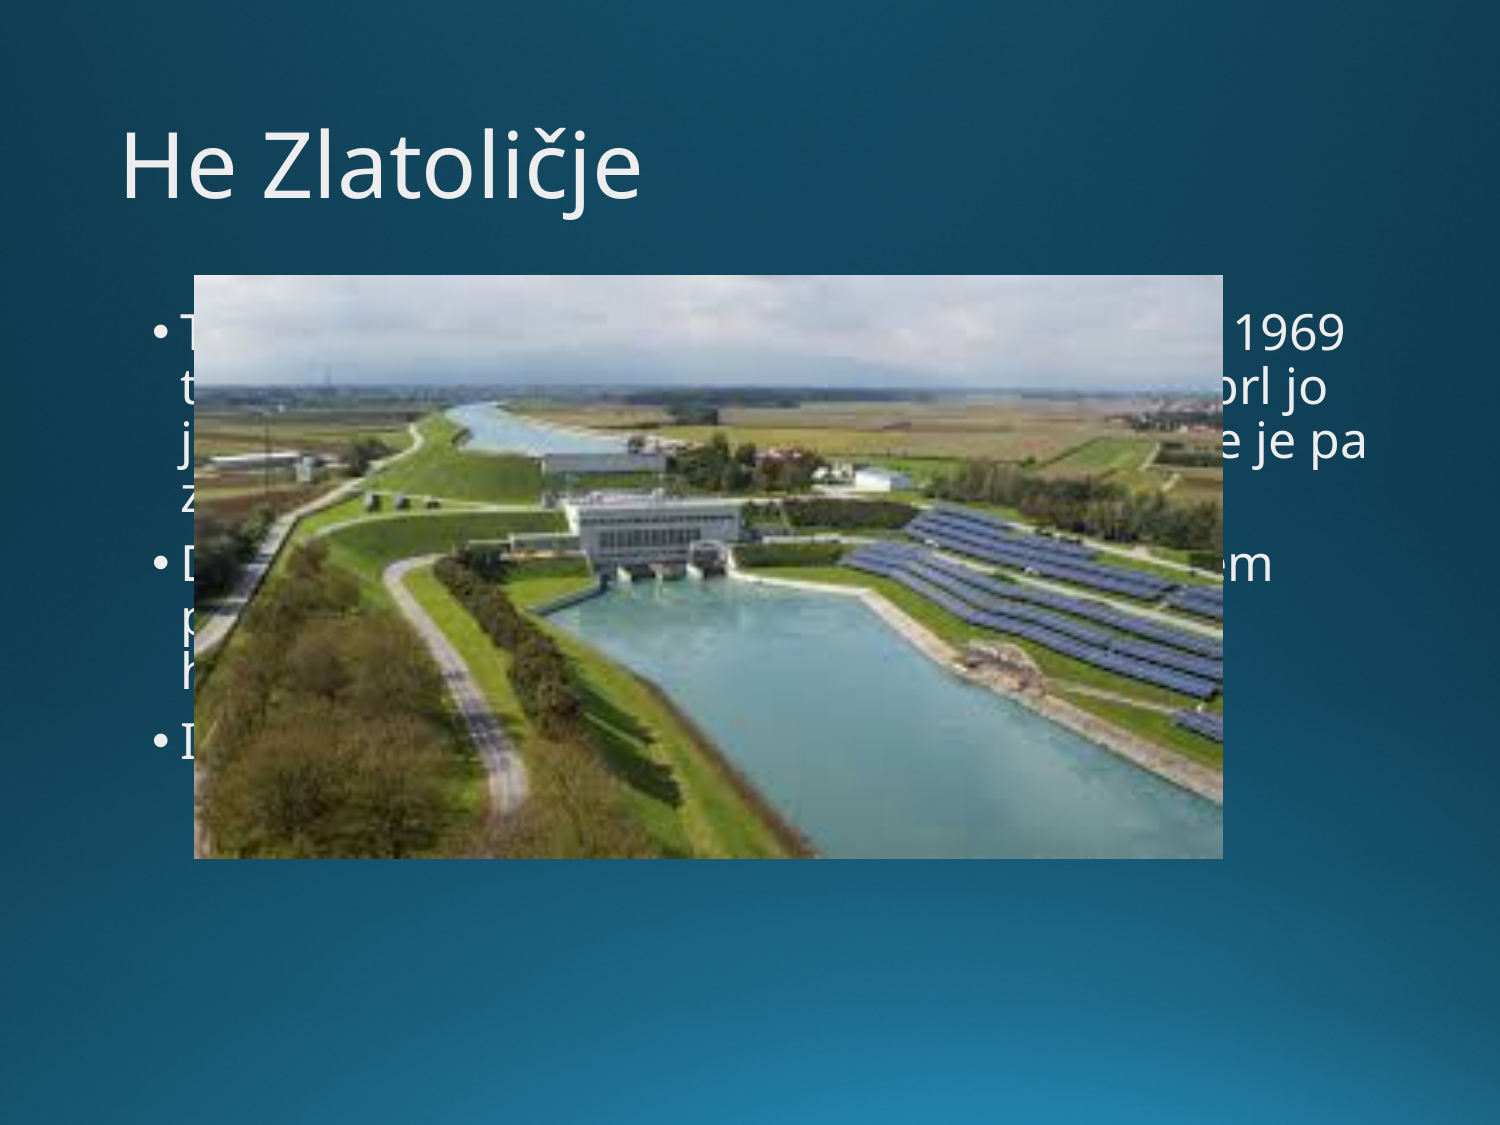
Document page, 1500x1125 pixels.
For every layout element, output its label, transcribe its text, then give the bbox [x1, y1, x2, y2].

picture [0, 0, 1500, 1125]
list Ta hidroelektrarna je bila uradno odprta leta 1969 to je bila prva kanalska elektrarna v SFRJ odprl jo je predsednik Josip Broz Tito sama gradnja se je pa začela leta 1964. Danes proizvaja letno 577 milijon kWh in z tem proizvaja največ el. Energije med vsemi hidroelektrarnam v Sloveniji. Ima 2 kaplanove turbine. [137, 299, 1397, 1014]
title He Zlatoličje [103, 59, 1397, 278]
